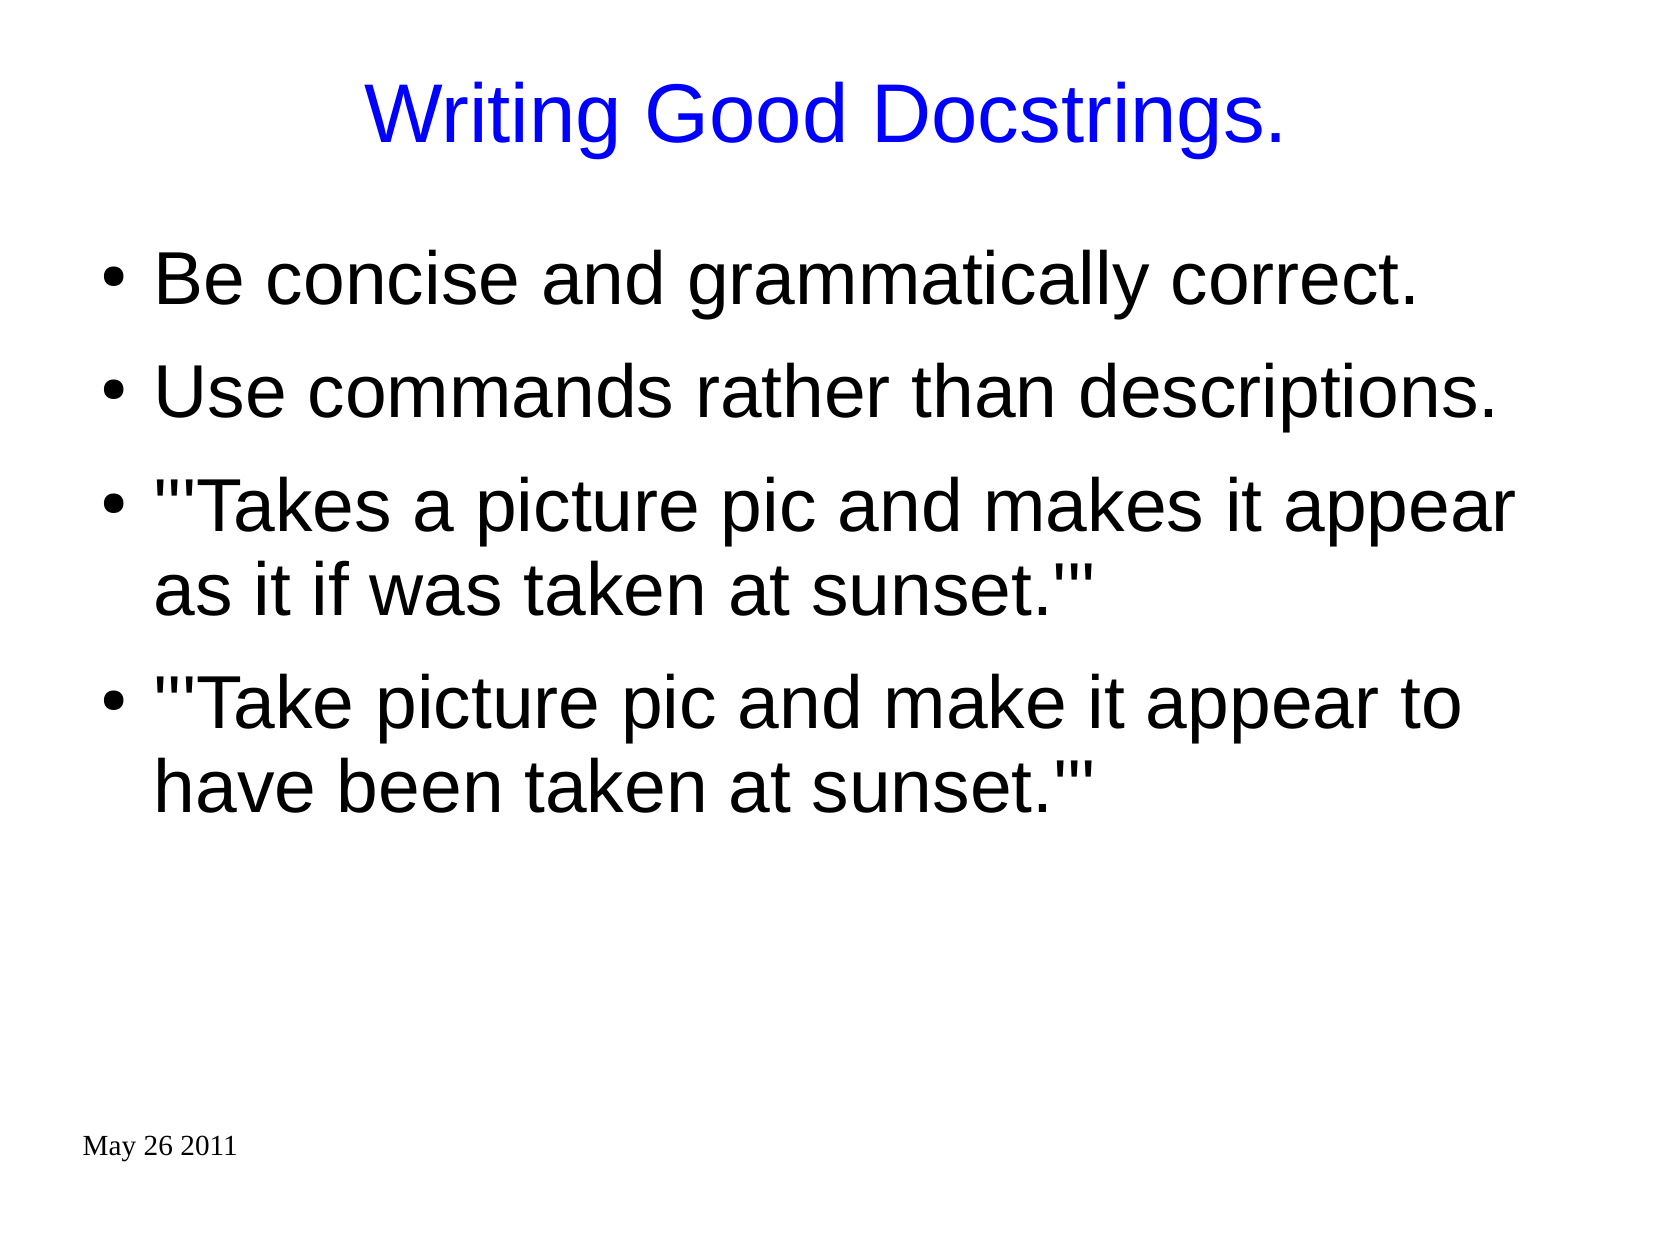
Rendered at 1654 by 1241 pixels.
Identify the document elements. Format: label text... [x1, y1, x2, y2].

list Be concise and grammatically correct. Use commands rather than descriptions. '''Takes a picture pic and makes it appear as it if was taken at sunset.''' '''Take picture pic and make it appear to have been taken at sunset.''' [82, 236, 1571, 1109]
title Writing Good Docstrings. [82, 49, 1571, 178]
